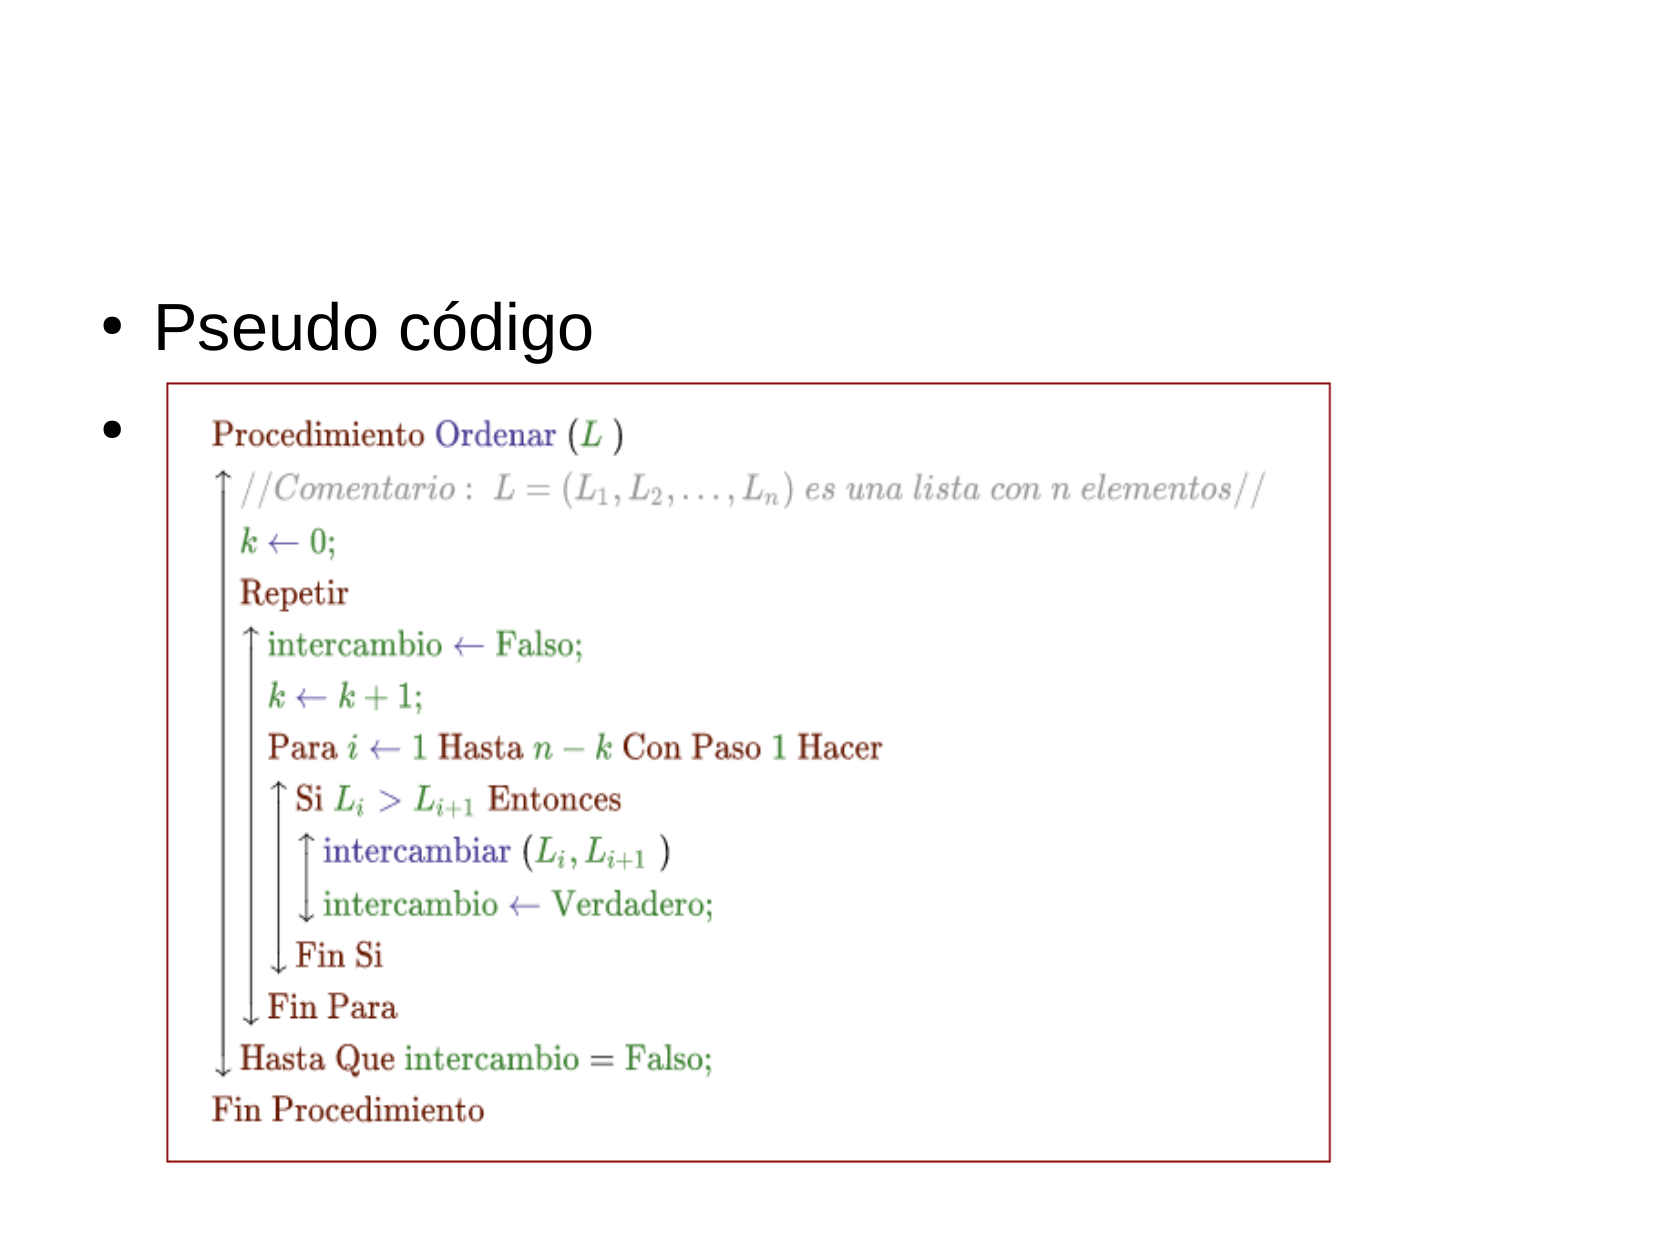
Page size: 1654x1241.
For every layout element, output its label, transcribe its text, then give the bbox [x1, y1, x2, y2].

list Pseudo código [82, 290, 1571, 1010]
picture [165, 377, 1333, 1169]
